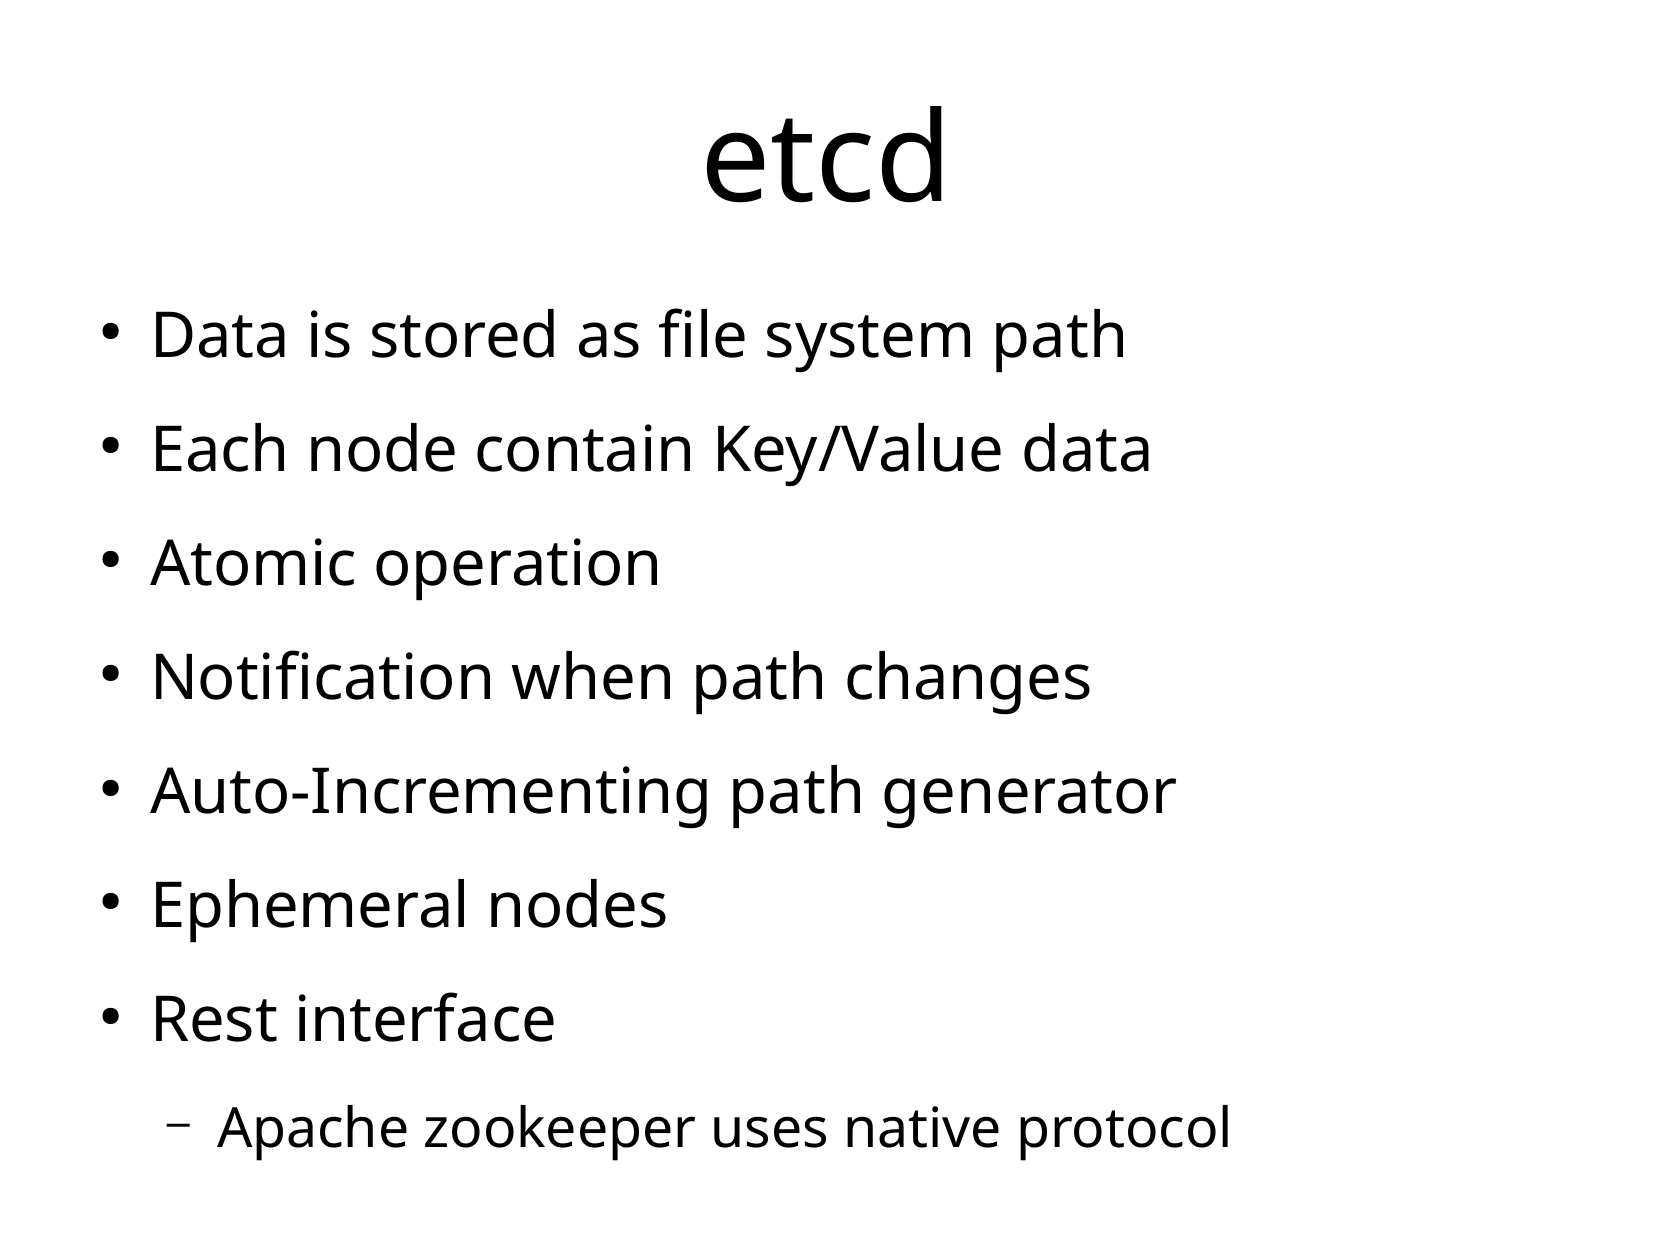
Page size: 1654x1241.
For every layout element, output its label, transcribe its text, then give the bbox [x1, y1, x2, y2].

title etcd [82, 49, 1571, 257]
list Data is stored as file system path Each node contain Key/Value data Atomic operation Notification when path changes Auto-Incrementing path generator Ephemeral nodes Rest interface Apache zookeeper uses native protocol [82, 290, 1571, 1166]
